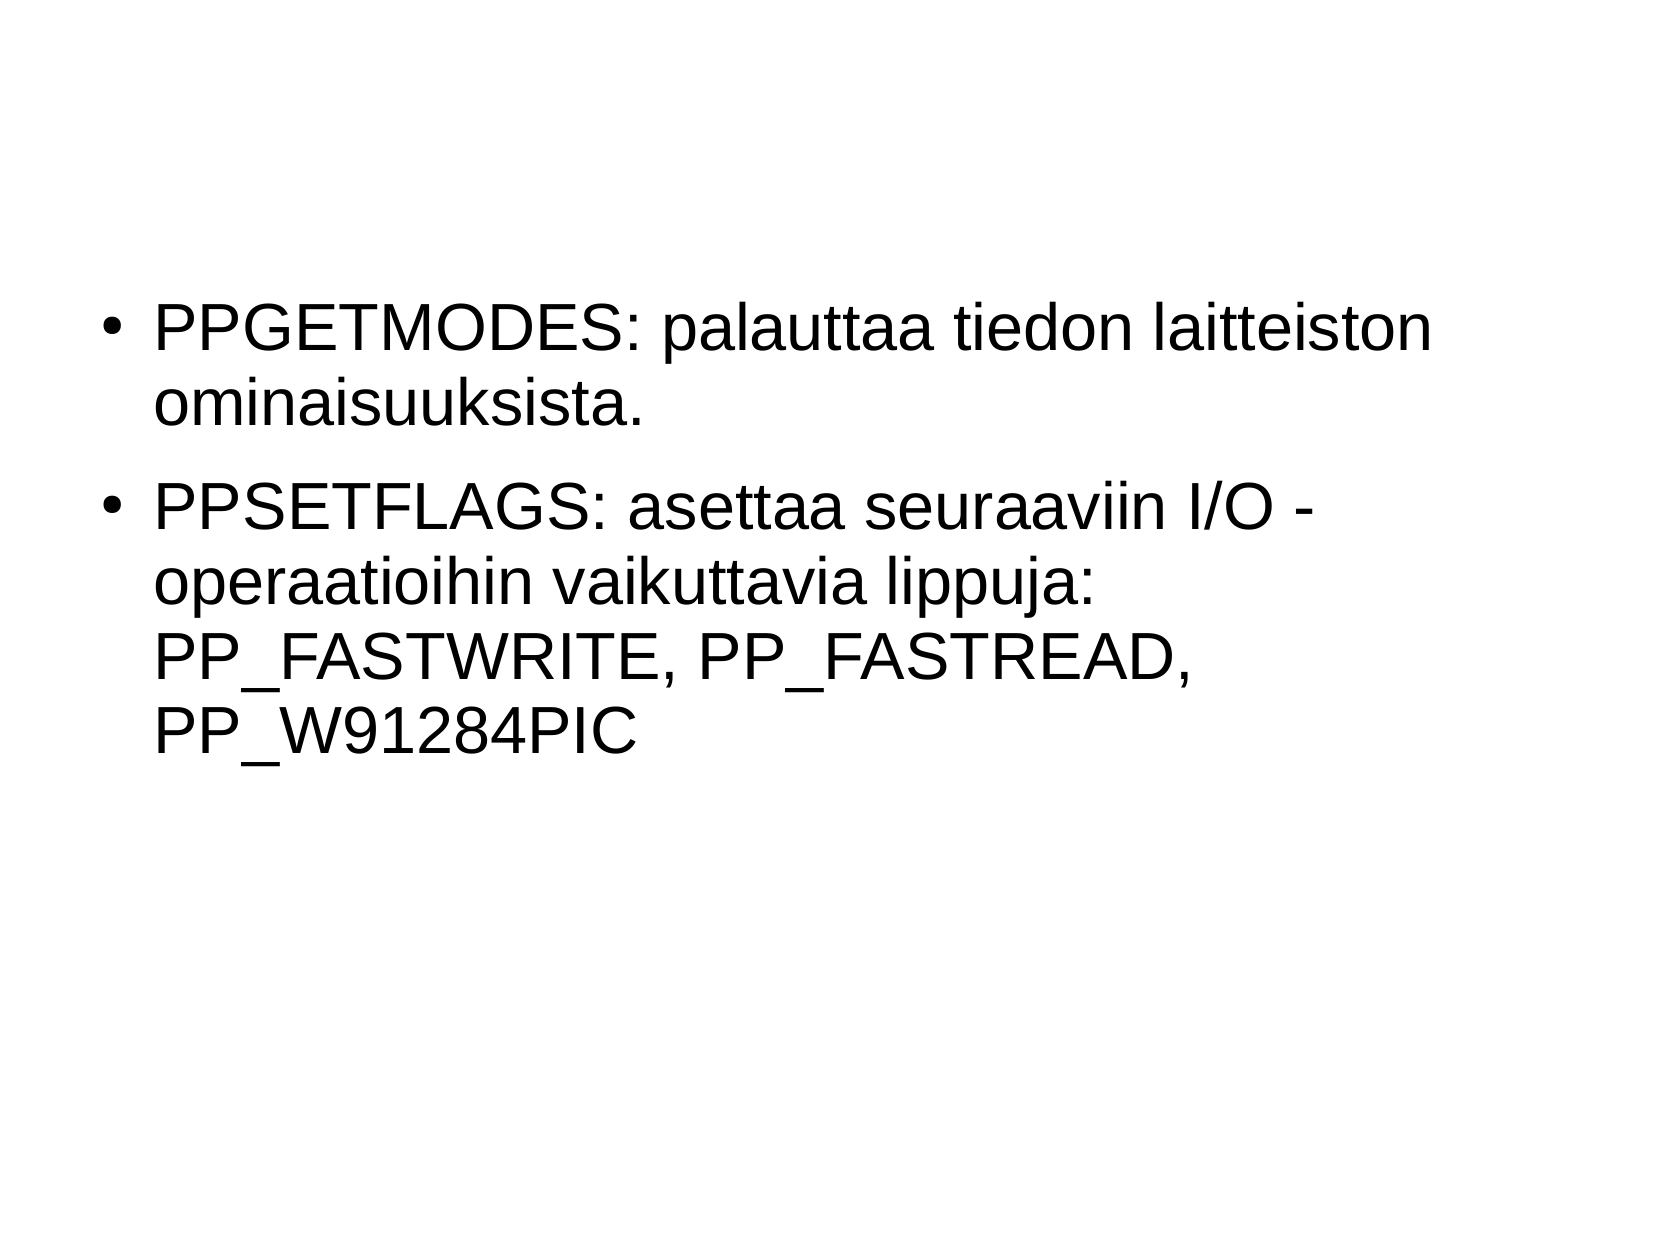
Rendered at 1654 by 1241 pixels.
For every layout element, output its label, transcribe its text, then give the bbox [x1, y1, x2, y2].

list PPGETMODES: palauttaa tiedon laitteiston ominaisuuksista. PPSETFLAGS: asettaa seuraaviin I/O -operaatioihin vaikuttavia lippuja: PP_FASTWRITE, PP_FASTREAD, PP_W91284PIC [82, 290, 1571, 1094]
